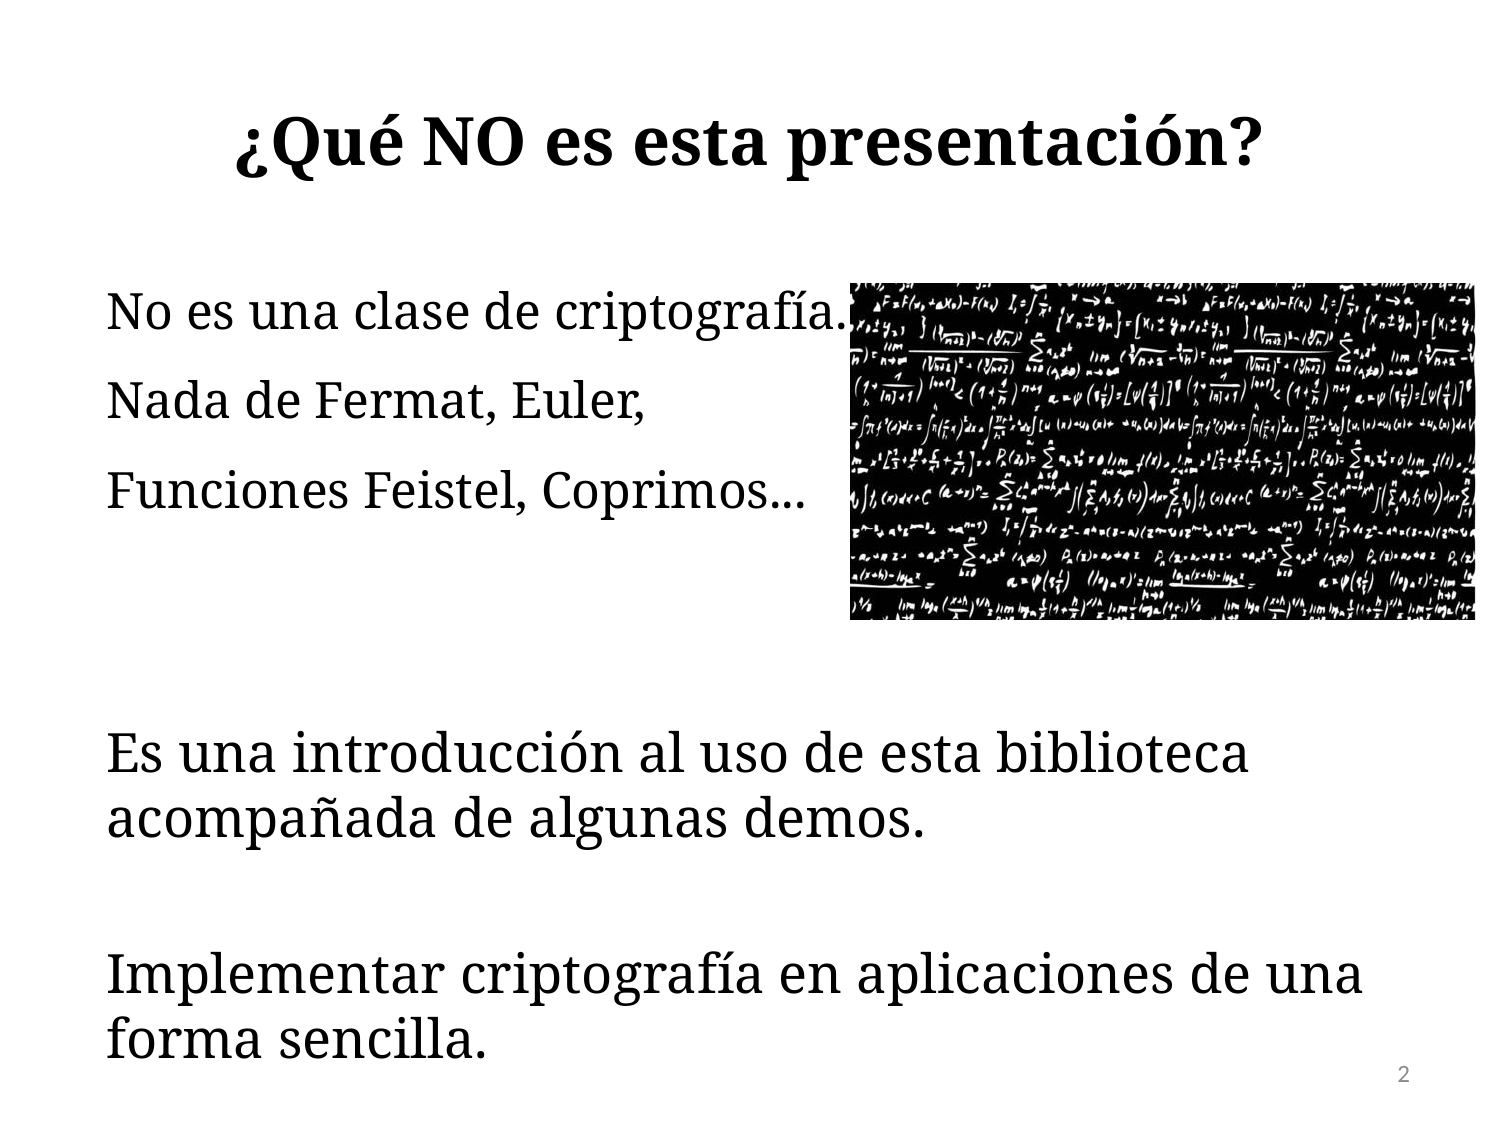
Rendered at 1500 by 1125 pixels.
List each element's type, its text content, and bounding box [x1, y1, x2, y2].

title ¿Qué NO es esta presentación? [75, 45, 1425, 233]
list No es una clase de criptografía. Nada de Fermat, Euler, Funciones Feistel, Coprimos... Es una introducción al uso de esta biblioteca acompañada de algunas demos. Implementar criptografía en aplicaciones de una forma sencilla. [91, 271, 1441, 1015]
picture [850, 283, 1476, 620]
